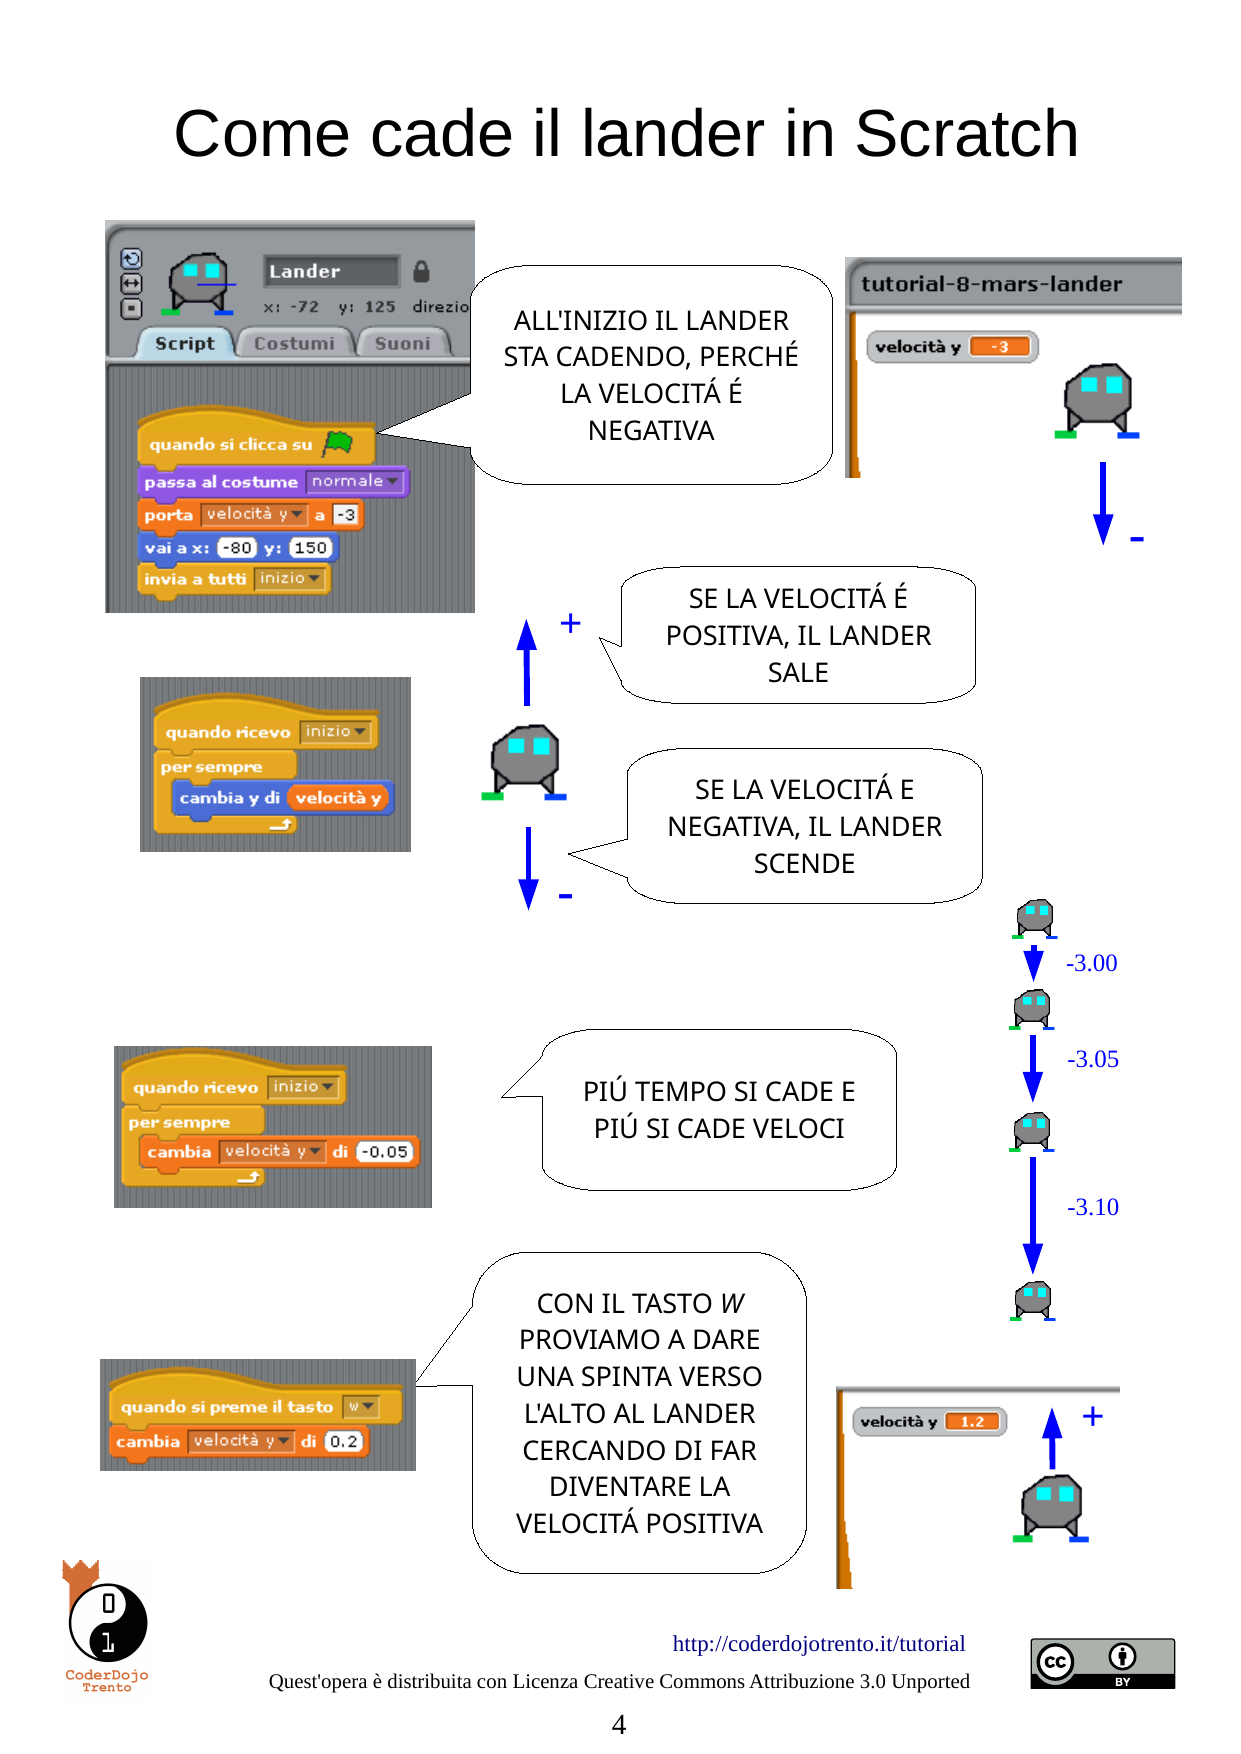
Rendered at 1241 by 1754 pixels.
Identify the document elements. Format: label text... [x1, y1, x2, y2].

text_box -3.10 [1052, 1185, 1143, 1234]
picture [998, 968, 1066, 1041]
picture [998, 1091, 1066, 1163]
text_box -3.00 [1051, 942, 1174, 991]
picture [105, 220, 475, 613]
text_box -3.05 [1052, 1037, 1143, 1086]
text_box PIÚ TEMPO SI CADE E PIÚ SI CADE VELOCI [501, 1029, 897, 1191]
text_box http://coderdojotrento.it/tutorial [658, 1623, 999, 1665]
text_box SE LA VELOCITÁ É POSITIVA, IL LANDER SALE [599, 566, 976, 704]
picture [62, 1560, 149, 1701]
text_box - [1113, 499, 1161, 572]
text_box 4 [597, 1702, 642, 1750]
picture [836, 1386, 1120, 1589]
picture [463, 687, 589, 821]
picture [100, 1359, 416, 1471]
picture [140, 677, 411, 852]
text_box Quest'opera è distribuita con Licenza Creative Commons Attribuzione 3.0 Unported [248, 1662, 982, 1702]
picture [845, 257, 1182, 478]
picture [114, 1046, 432, 1208]
title Come cade il lander in Scratch [60, 59, 1195, 208]
text_box + [1066, 1386, 1120, 1458]
text_box - [542, 856, 590, 937]
text_box SE LA VELOCITÁ E NEGATIVA, IL LANDER SCENDE [568, 748, 983, 904]
picture [1001, 878, 1069, 950]
text_box + [544, 593, 598, 665]
text_box ALL'INIZIO IL LANDER STA CADENDO, PERCHÉ LA VELOCITÁ É NEGATIVA [376, 265, 833, 485]
picture [1030, 1638, 1176, 1689]
picture [999, 1260, 1067, 1332]
text_box CON IL TASTO W PROVIAMO A DARE UNA SPINTA VERSO L'ALTO AL LANDER CERCANDO DI FAR DIVENTARE LA VELOCITÁ POSITIVA [416, 1252, 807, 1574]
